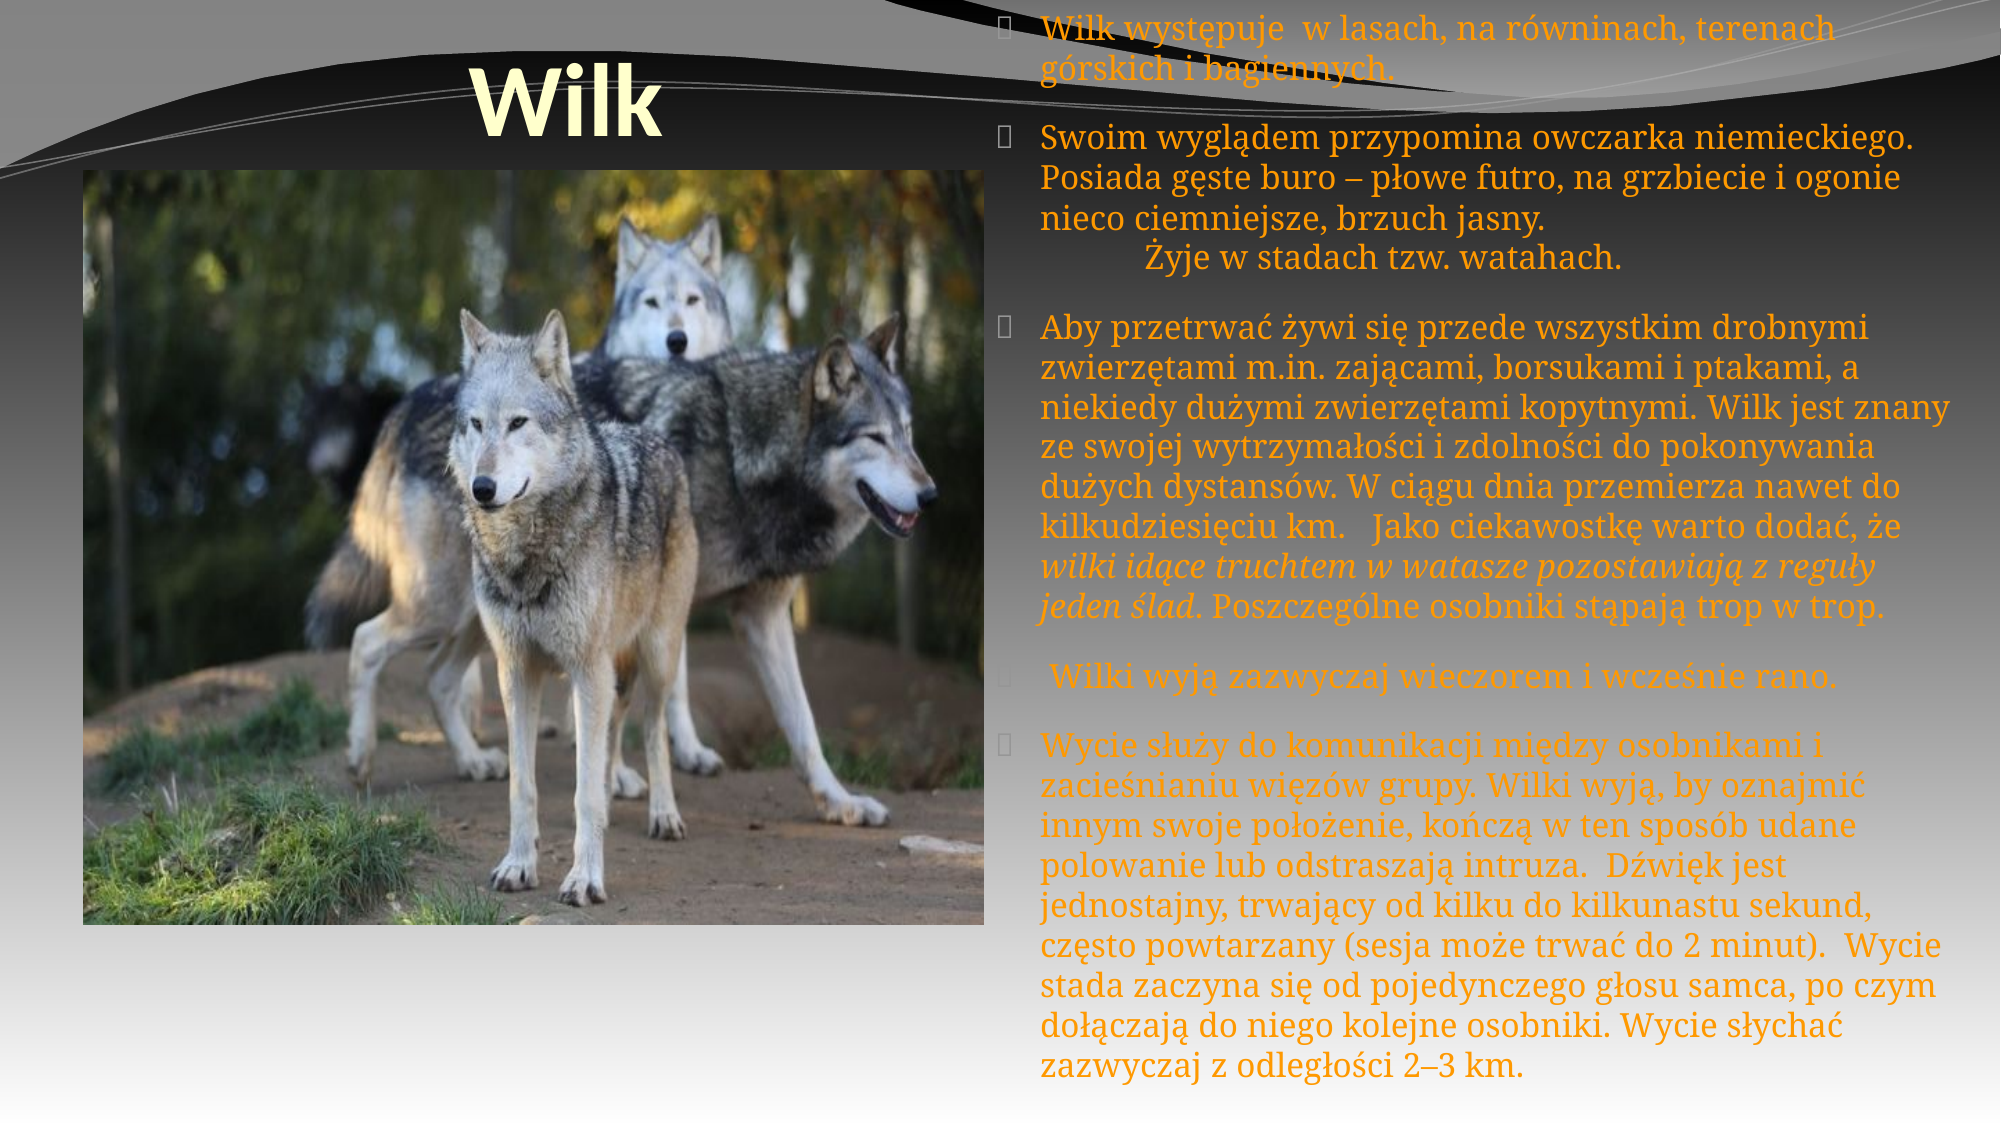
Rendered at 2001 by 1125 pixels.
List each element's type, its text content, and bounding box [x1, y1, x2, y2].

list Wilk występuje w lasach, na równinach, terenach górskich i bagiennych. Swoim wyglądem przypomina owczarka niemieckiego. Posiada gęste buro – płowe futro, na grzbiecie i ogonie nieco ciemniejsze, brzuch jasny. Żyje w stadach tzw. watahach. Aby przetrwać żywi się przede wszystkim drobnymi zwierzętami m.in. zającami, borsukami i ptakami, a niekiedy dużymi zwierzętami kopytnymi. Wilk jest znany ze swojej wytrzymałości i zdolności do pokonywania dużych dystansów. W ciągu dnia przemierza nawet do kilkudziesięciu km. Jako ciekawostkę warto dodać, że wilki idące truchtem w watasze pozostawiają z reguły jeden ślad. Poszczególne osobniki stąpają trop w trop. Wilki wyją zazwyczaj wieczorem i wcześnie rano. Wycie służy do komunikacji między osobnikami i zacieśnianiu więzów grupy. Wilki wyją, by oznajmić innym swoje położenie, kończą w ten sposób udane polowanie lub odstraszają intruza. Dźwięk jest jednostajny, trwający od kilku do kilkunastu sekund, często powtarzany (sesja może trwać do 2 minut). Wycie stada zaczyna się od pojedynczego głosu samca, po czym dołączają do niego kolejne osobniki. Wycie słychać zazwyczaj z odległości 2–3 km. [980, 0, 1982, 1014]
picture [83, 170, 984, 925]
title Wilk [133, 24, 980, 149]
